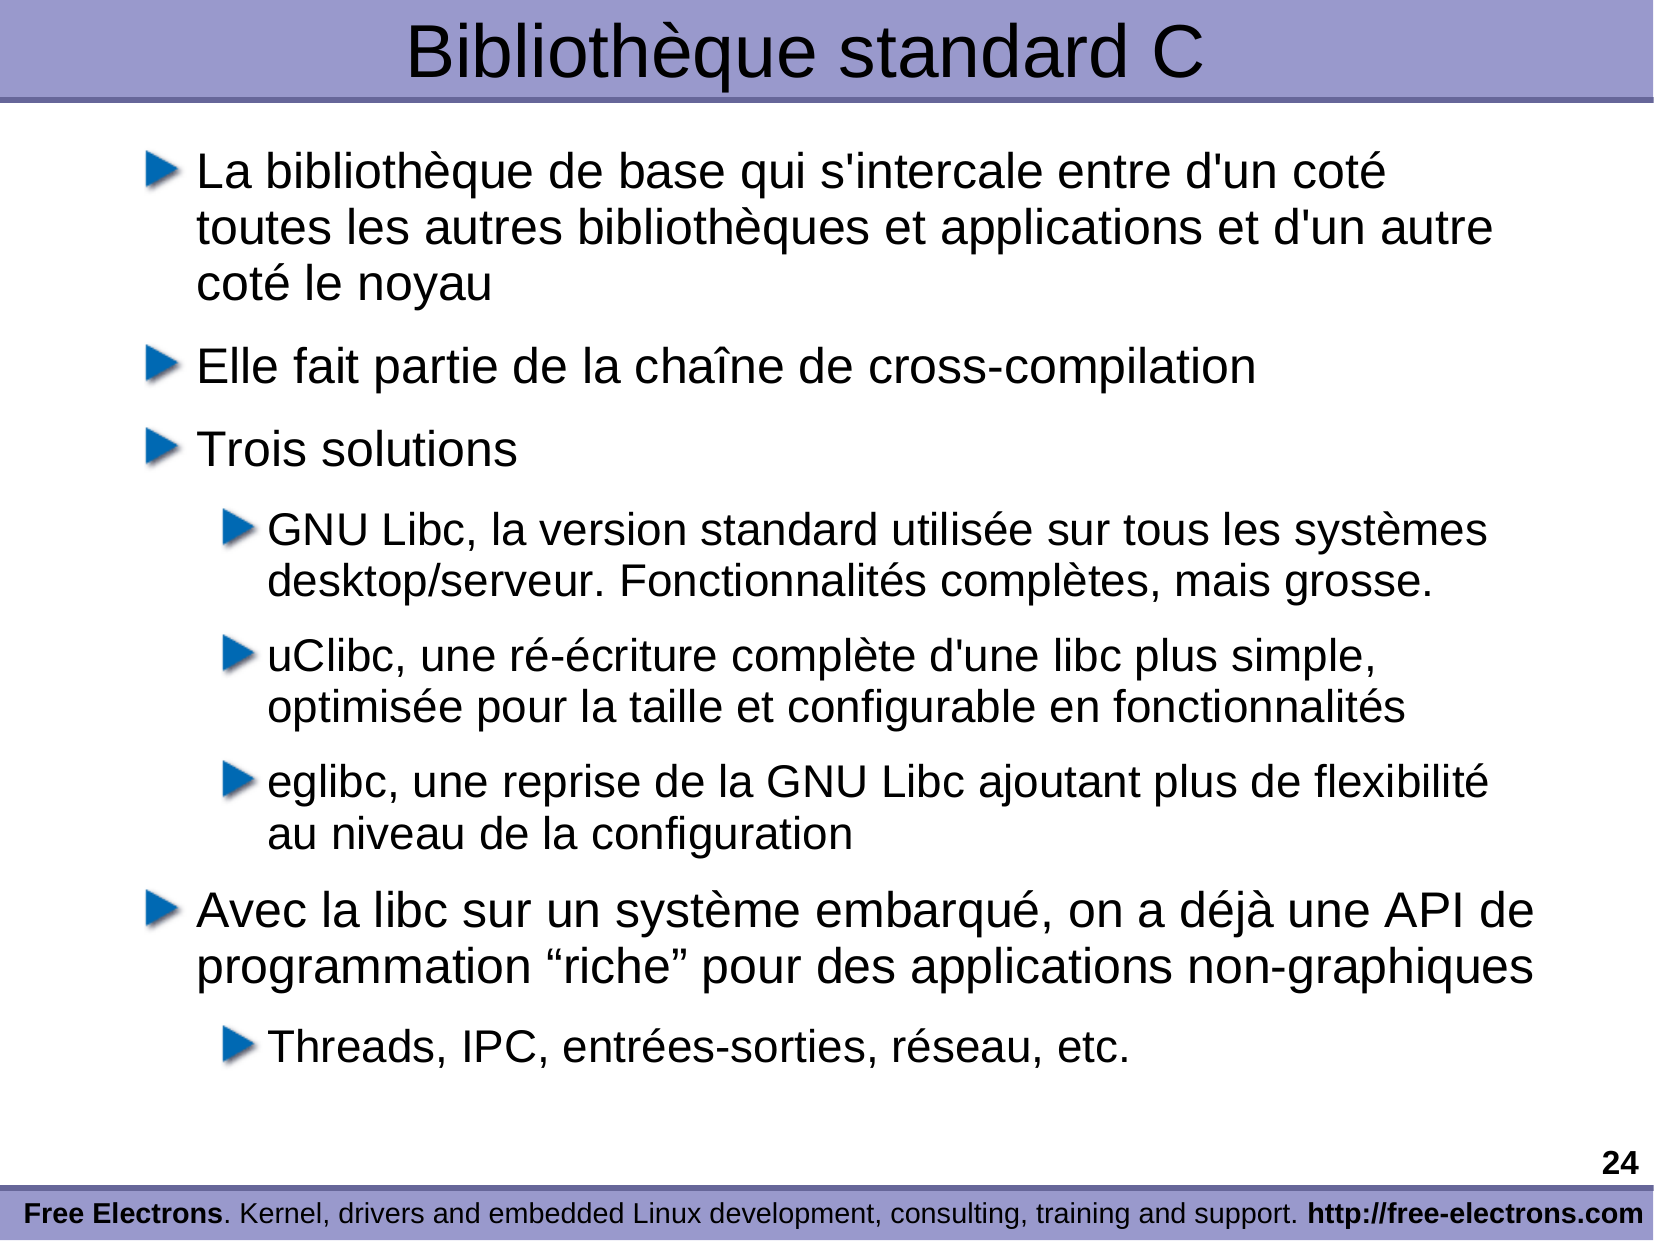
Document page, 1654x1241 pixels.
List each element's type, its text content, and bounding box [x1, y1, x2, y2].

list La bibliothèque de base qui s'intercale entre d'un coté toutes les autres bibliothèques et applications et d'un autre coté le noyau Elle fait partie de la chaîne de cross-compilation Trois solutions GNU Libc, la version standard utilisée sur tous les systèmes desktop/serveur. Fonctionnalités complètes, mais grosse. uClibc, une ré-écriture complète d'une libc plus simple, optimisée pour la taille et configurable en fonctionnalités eglibc, une reprise de la GNU Libc ajoutant plus de flexibilité au niveau de la configuration Avec la libc sur un système embarqué, on a déjà une API de programmation “riche” pour des applications non-graphiques Threads, IPC, entrées-sorties, réseau, etc. [125, 143, 1538, 1157]
title Bibliothèque standard C [60, 4, 1551, 98]
